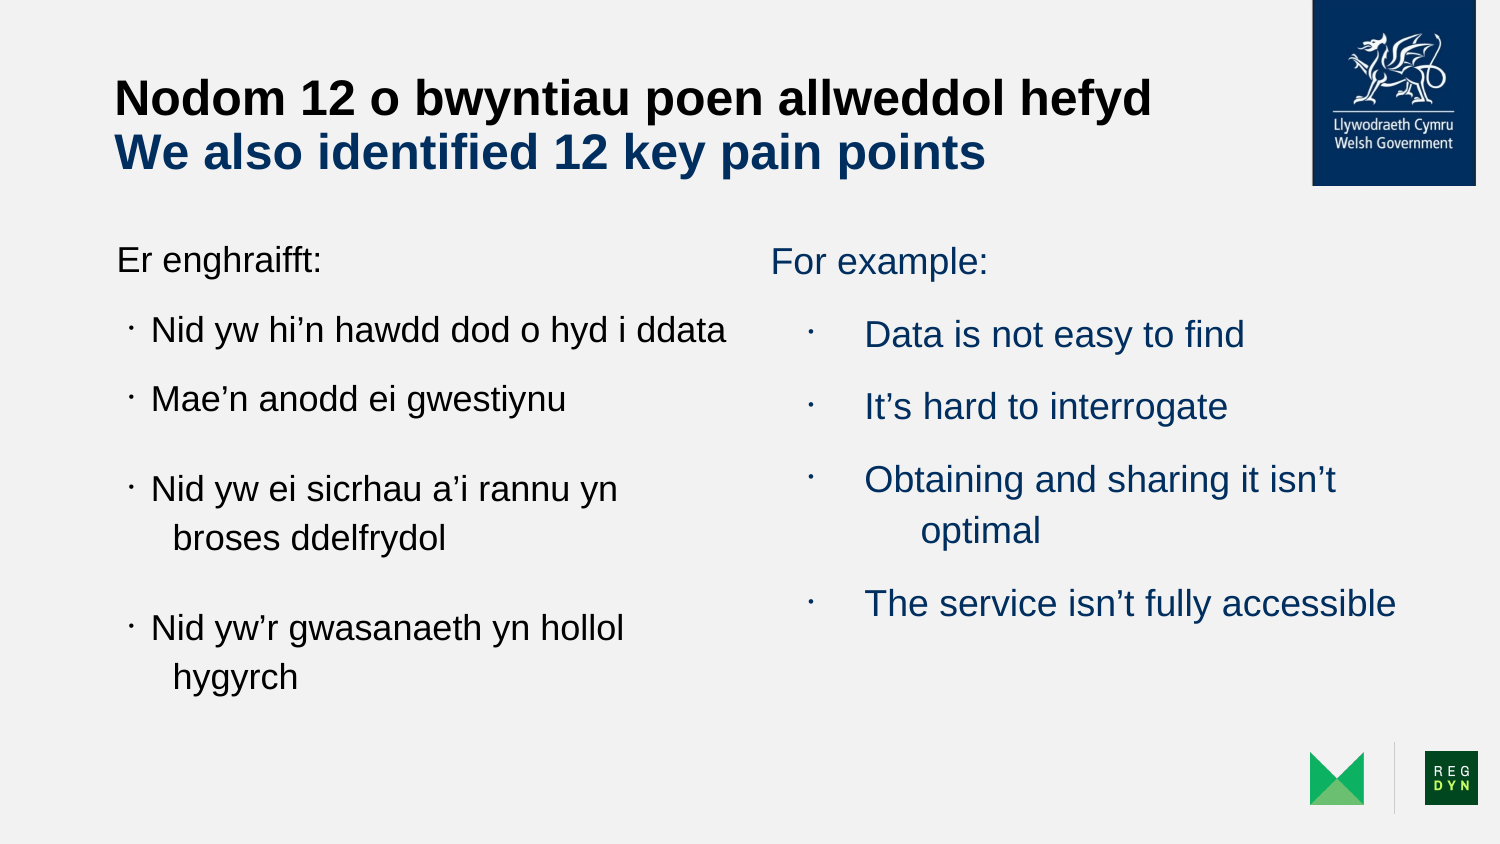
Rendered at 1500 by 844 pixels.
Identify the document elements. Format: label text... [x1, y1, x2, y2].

title Nodom 12 o bwyntiau poen allweddol hefyd We also identified 12 key pain points [103, 44, 1397, 209]
list Er enghraifft: Nid yw hi’n hawdd dod o hyd i ddata Mae’n anodd ei gwestiynu Nid yw ei sicrhau a’i rannu yn broses ddelfrydol Nid yw’r gwasanaeth yn hollol hygyrch [105, 224, 744, 760]
picture [1425, 751, 1478, 805]
list For example: Data is not easy to find It’s hard to interrogate Obtaining and sharing it isn’t optimal The service isn’t fully accessible [759, 224, 1453, 760]
picture [1310, 760, 1364, 805]
